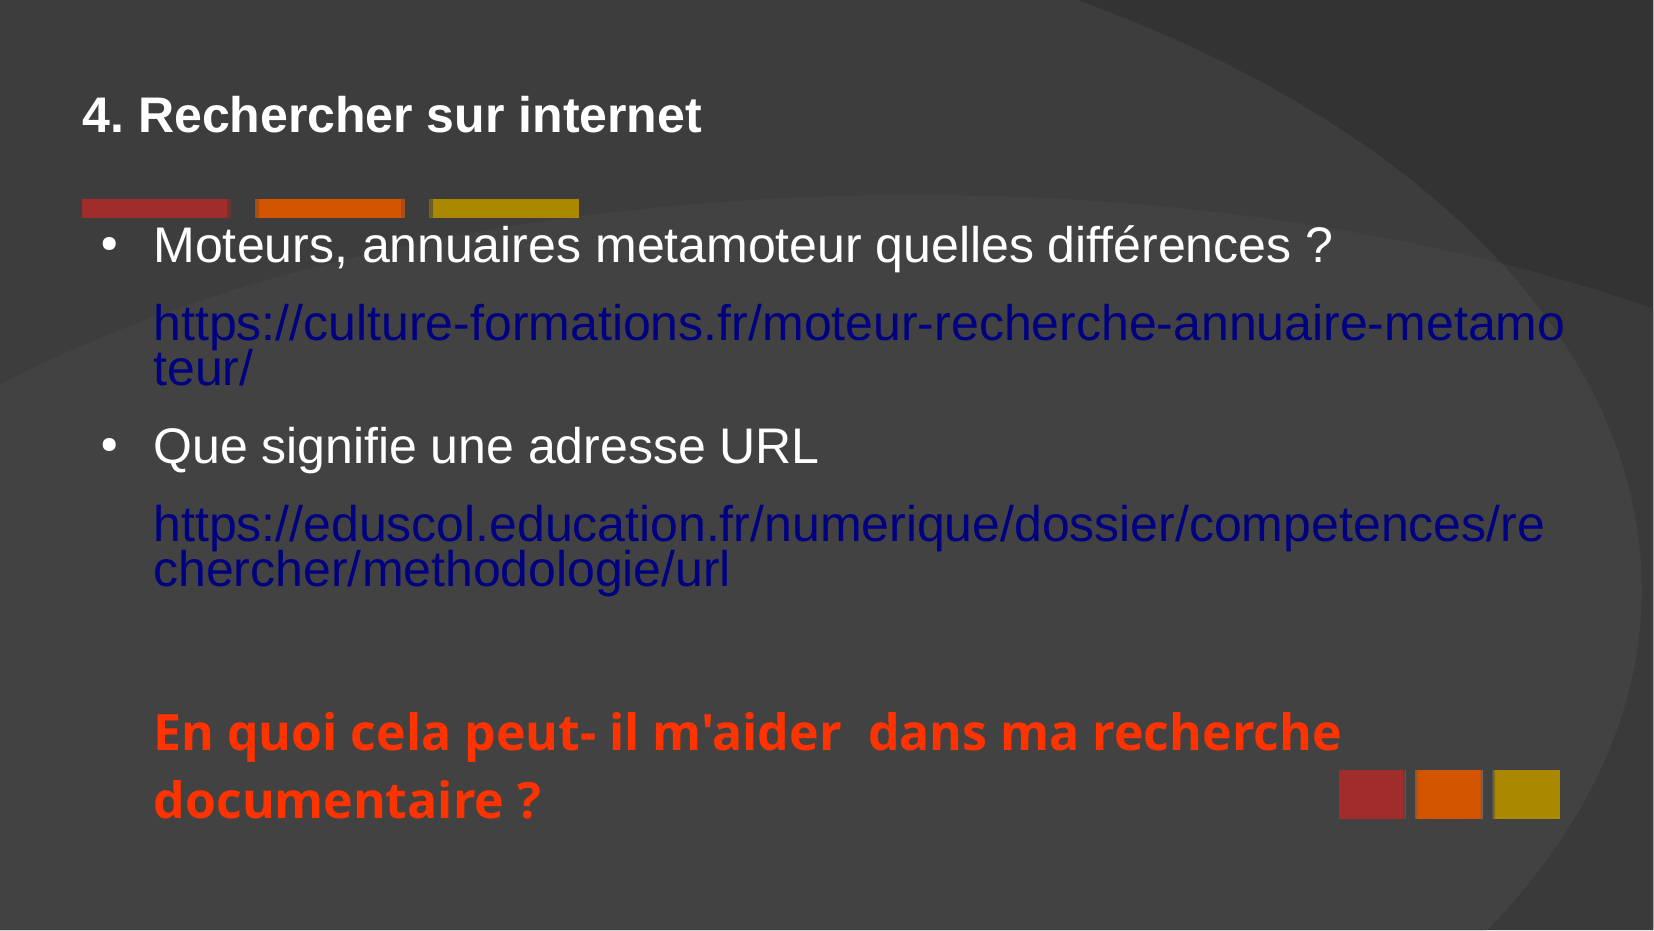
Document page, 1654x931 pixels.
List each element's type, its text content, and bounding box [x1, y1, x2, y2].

picture [82, 199, 579, 217]
picture [1339, 770, 1560, 819]
title 4. Rechercher sur internet [82, 37, 1571, 193]
list Moteurs, annuaires metamoteur quelles différences ? https://culture-formations.fr/moteur-recherche-annuaire-metamoteur/ Que signifie une adresse URL https://eduscol.education.fr/numerique/dossier/competences/rechercher/methodologie/url En quoi cela peut- il m'aider dans ma recherche documentaire ? [82, 217, 1571, 757]
